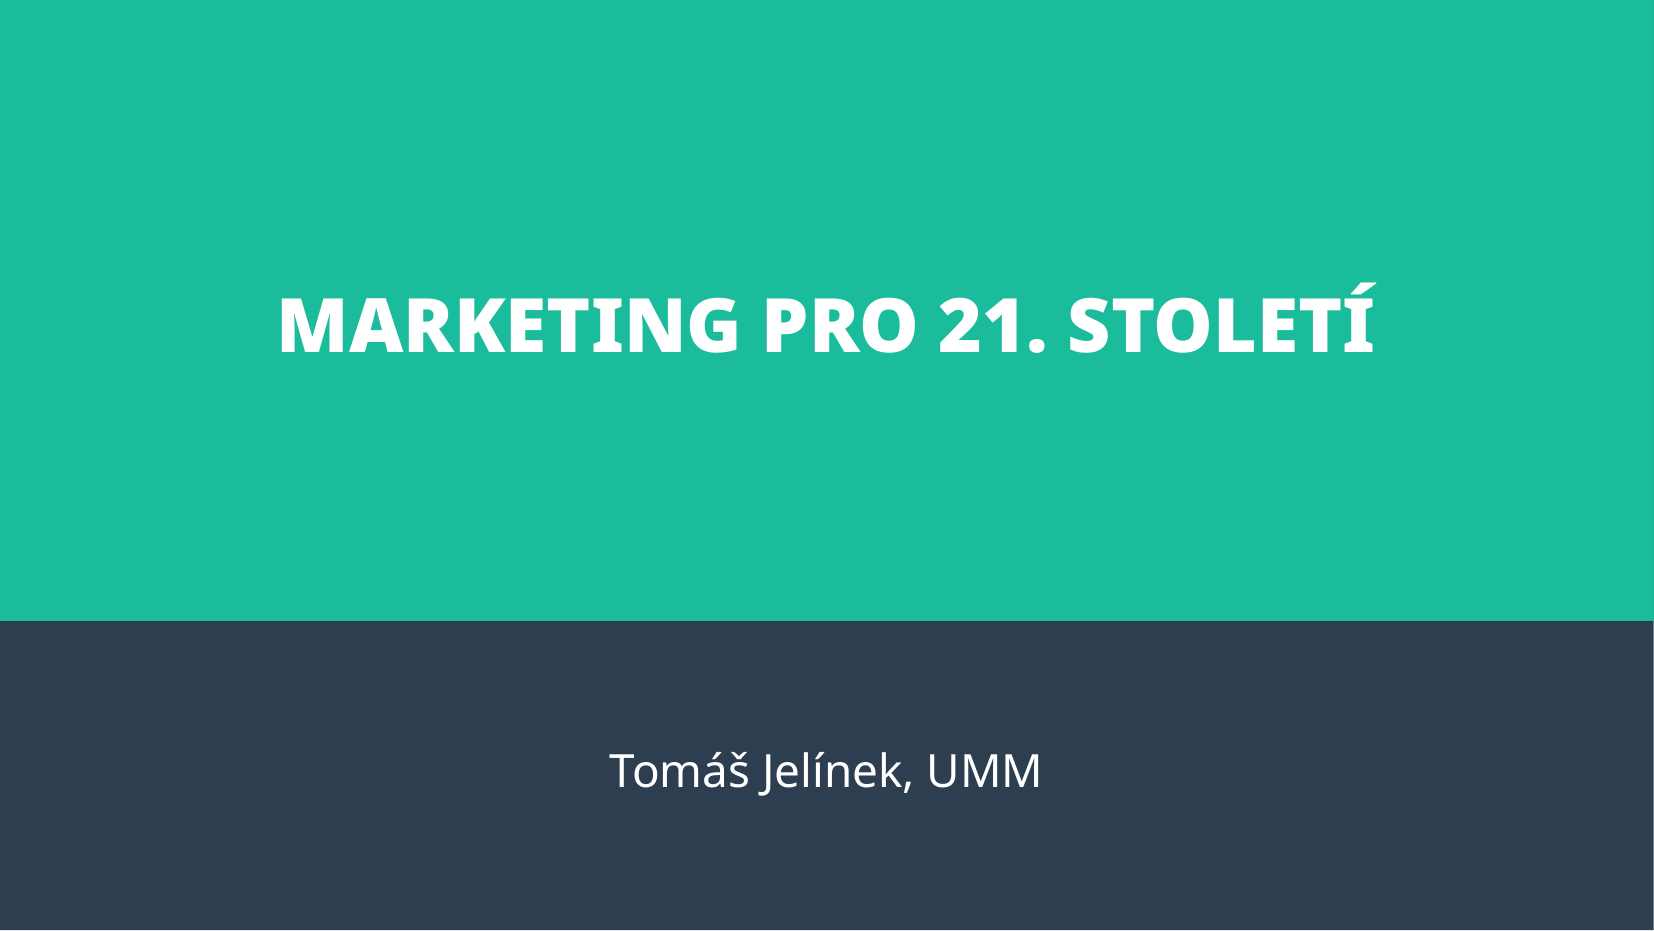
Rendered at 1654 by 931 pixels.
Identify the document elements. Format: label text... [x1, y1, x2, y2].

subtitle Tomáš Jelínek, UMM [59, 648, 1595, 892]
title MARKETING PRO 21. STOLETÍ [59, 0, 1595, 595]
